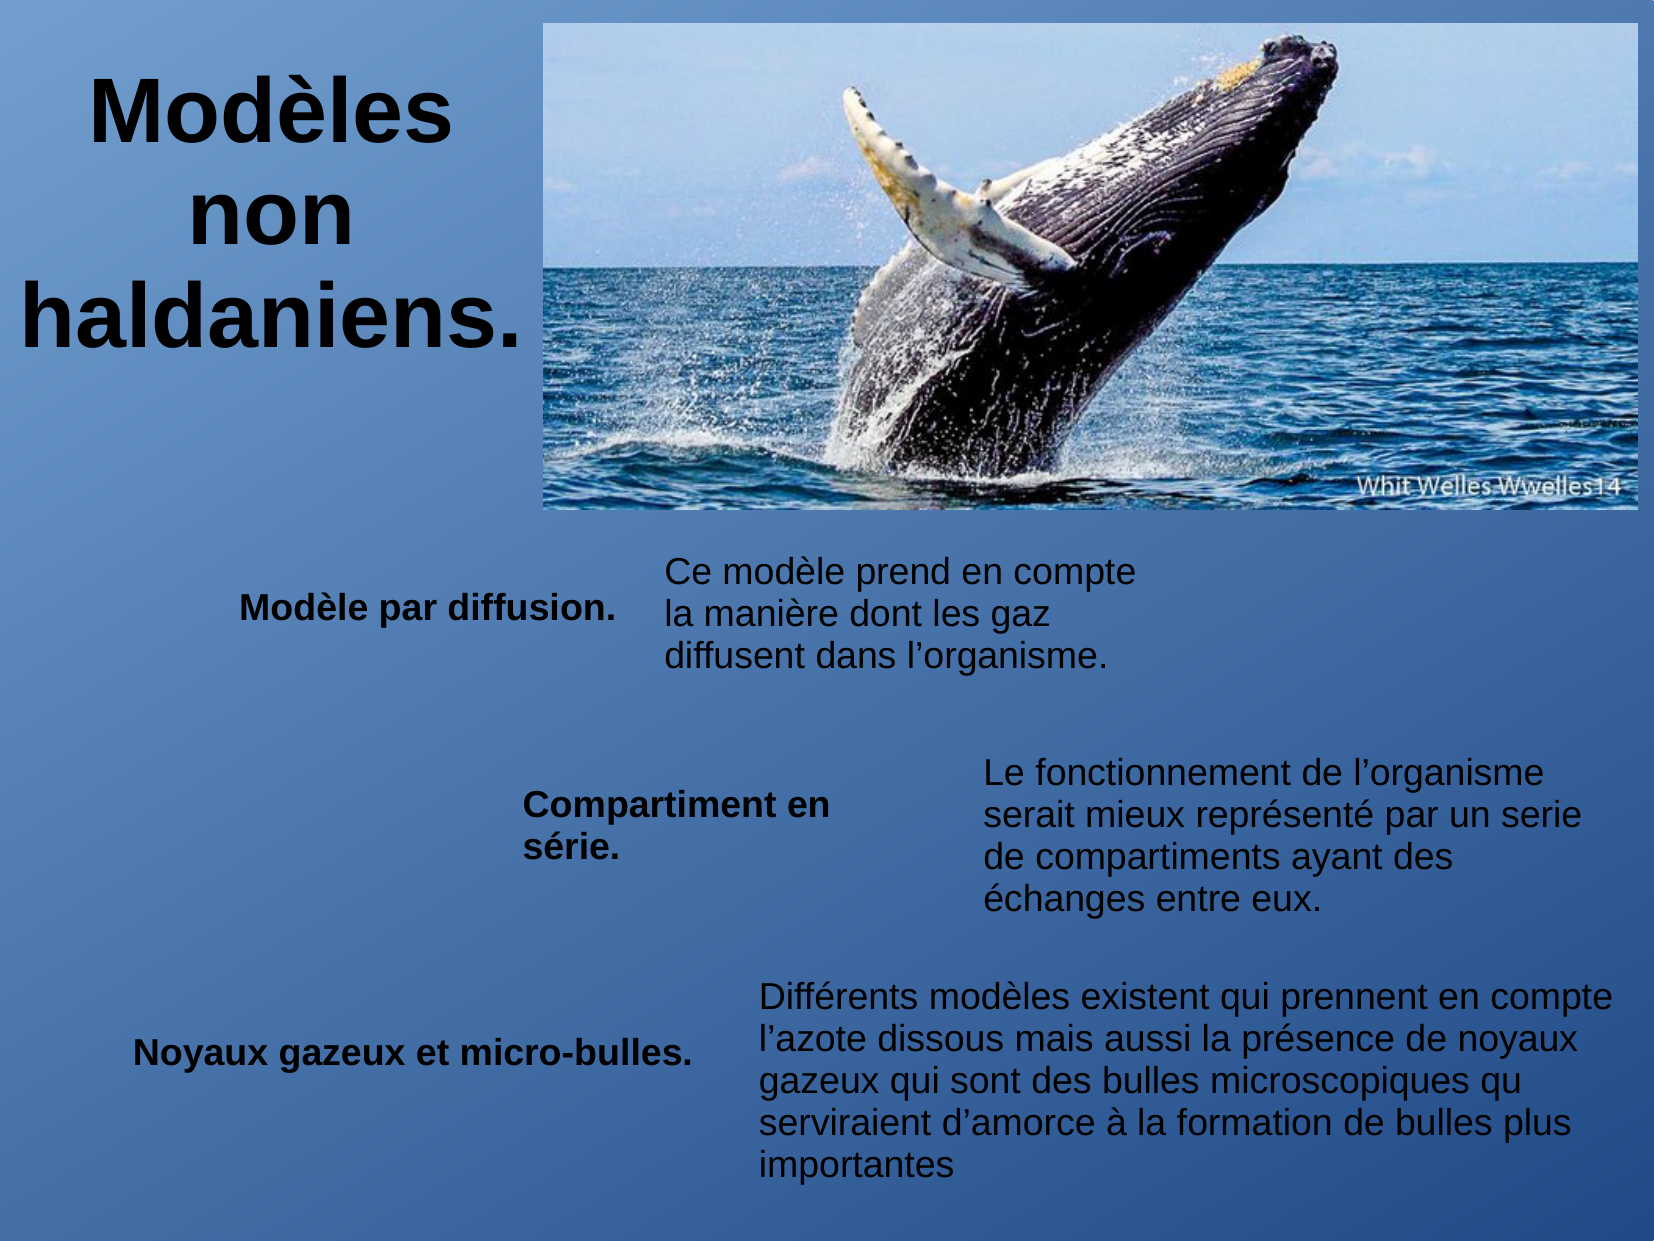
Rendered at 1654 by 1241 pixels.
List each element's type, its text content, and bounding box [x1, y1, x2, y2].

text_box Différents modèles existent qui prennent en compte l’azote dissous mais aussi la présence de noyaux gazeux qui sont des bulles microscopiques qu serviraient d’amorce à la formation de bulles plus importantes [744, 968, 1642, 1193]
text_box Ce modèle prend en compte la manière dont les gaz diffusent dans l’organisme. [649, 543, 1182, 685]
text_box Compartiment en série. [507, 776, 945, 875]
text_box Modèle par diffusion. [224, 578, 649, 636]
text_box Noyaux gazeux et micro-bulles. [118, 1024, 721, 1123]
title Modèles non haldaniens. [11, 58, 532, 367]
text_box Le fonctionnement de l’organisme serait mieux représenté par un serie de compartiments ayant des échanges entre eux. [968, 744, 1607, 945]
picture [543, 23, 1638, 510]
